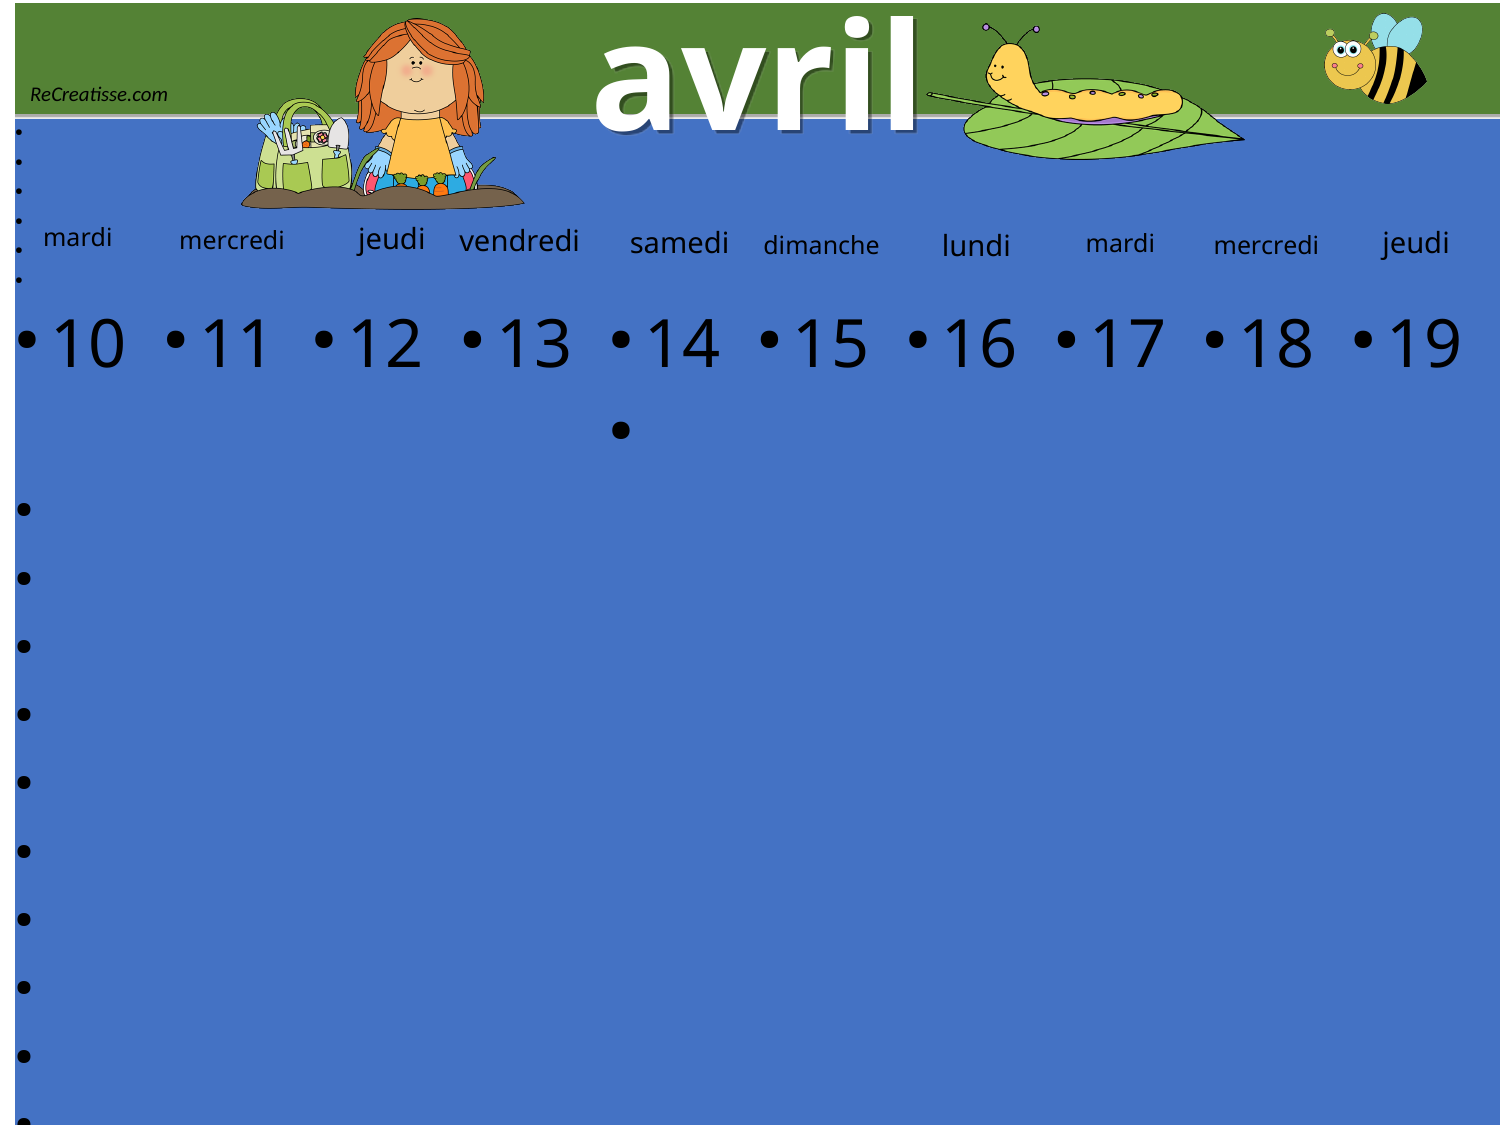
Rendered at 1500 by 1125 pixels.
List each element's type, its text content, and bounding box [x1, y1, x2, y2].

table_cell 11 [164, 296, 312, 478]
text_box [15, 3, 576, 114]
table_header [461, 119, 609, 296]
table_cell 15 [758, 296, 906, 478]
table_cell [312, 478, 461, 1125]
table_cell [1203, 478, 1351, 1125]
table_cell 16 [906, 296, 1054, 478]
table_cell [906, 478, 1054, 1125]
text_box dimanche [748, 222, 895, 267]
table_header [15, 119, 164, 296]
table_cell 13 [461, 296, 609, 478]
table_header [609, 168, 758, 296]
text_box vendredi [444, 214, 595, 264]
table_cell [758, 478, 906, 1125]
text_box jeudi [1367, 217, 1465, 267]
table_cell [1351, 478, 1500, 1125]
text_box mercredi [164, 217, 300, 262]
text_box mardi [28, 214, 128, 259]
table_header [1054, 160, 1203, 296]
table_cell 12 [312, 296, 461, 478]
text_box mercredi [1199, 222, 1335, 267]
table_header [1203, 119, 1351, 296]
table_header [906, 160, 1054, 296]
text_box jeudi [343, 213, 441, 263]
text_box [941, 3, 1500, 114]
table_cell [461, 478, 609, 1125]
picture [241, 18, 525, 211]
text_box lundi [927, 219, 1026, 270]
table_cell 18 [1203, 296, 1351, 478]
table_header [1351, 119, 1500, 296]
table_header [164, 119, 312, 296]
table_cell 10 [15, 296, 164, 478]
table_header [758, 168, 906, 296]
table_cell [164, 478, 312, 1125]
table_cell 17 [1054, 296, 1203, 478]
table_cell 19 [1351, 296, 1500, 478]
picture [926, 23, 1245, 160]
table_cell [609, 478, 758, 1125]
table_cell 14 [609, 296, 758, 478]
table_cell [1054, 478, 1203, 1125]
text_box ReCreatisse.com [15, 73, 183, 113]
table_header [312, 211, 461, 296]
picture [1324, 13, 1427, 104]
text_box mardi [1071, 220, 1204, 265]
text_box avril [576, 0, 941, 168]
table_cell [15, 478, 164, 1125]
text_box samedi [615, 217, 745, 267]
